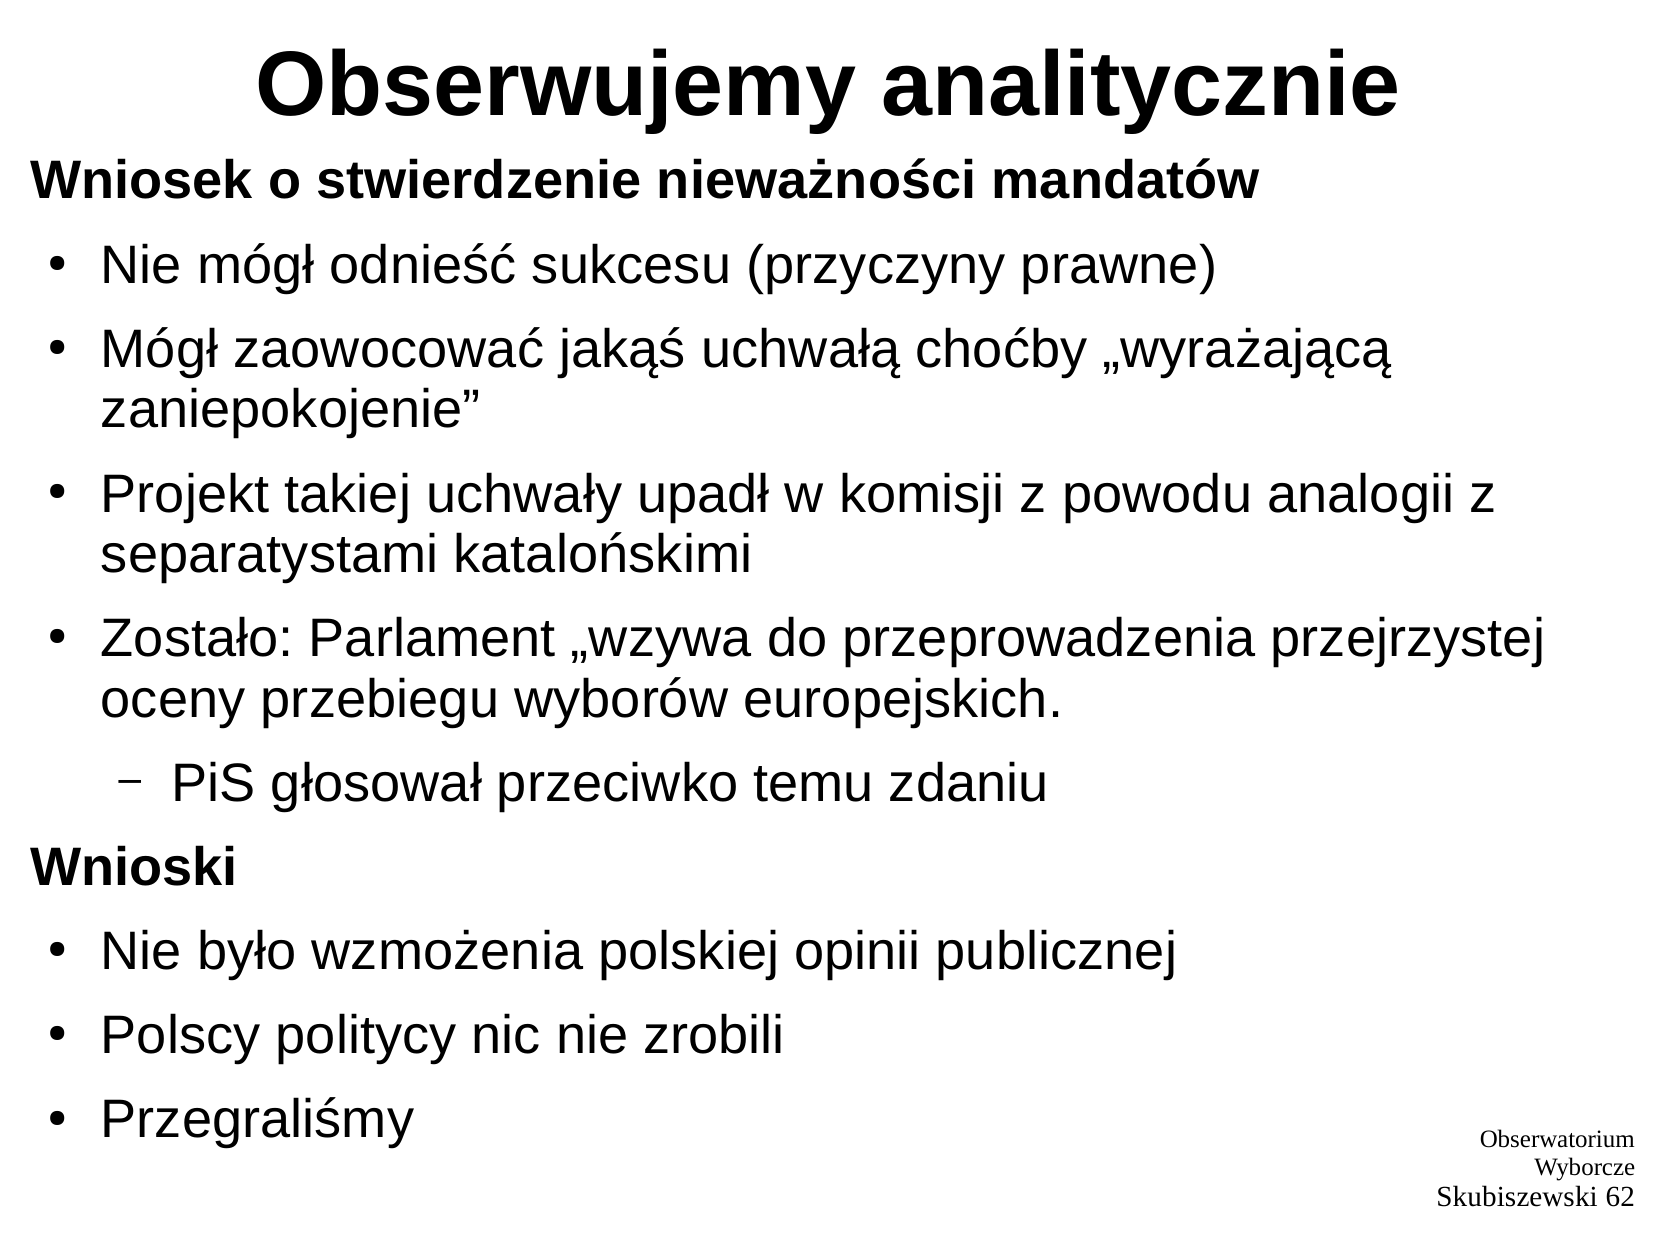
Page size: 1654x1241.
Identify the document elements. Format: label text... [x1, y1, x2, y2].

title Obserwujemy analitycznie [84, 32, 1573, 150]
list Wniosek o stwierdzenie nieważności mandatów Nie mógł odnieść sukcesu (przyczyny prawne) Mógł zaowocować jakąś uchwałą choćby „wyrażającą zaniepokojenie” Projekt takiej uchwały upadł w komisji z powodu analogii z separatystami katalońskimi Zostało: Parlament „wzywa do przeprowadzenia przejrzystej oceny przebiegu wyborów europejskich. PiS głosował przeciwko temu zdaniu Wnioski Nie było wzmożenia polskiej opinii publicznej Polscy politycy nic nie zrobili Przegraliśmy [30, 150, 1621, 1216]
